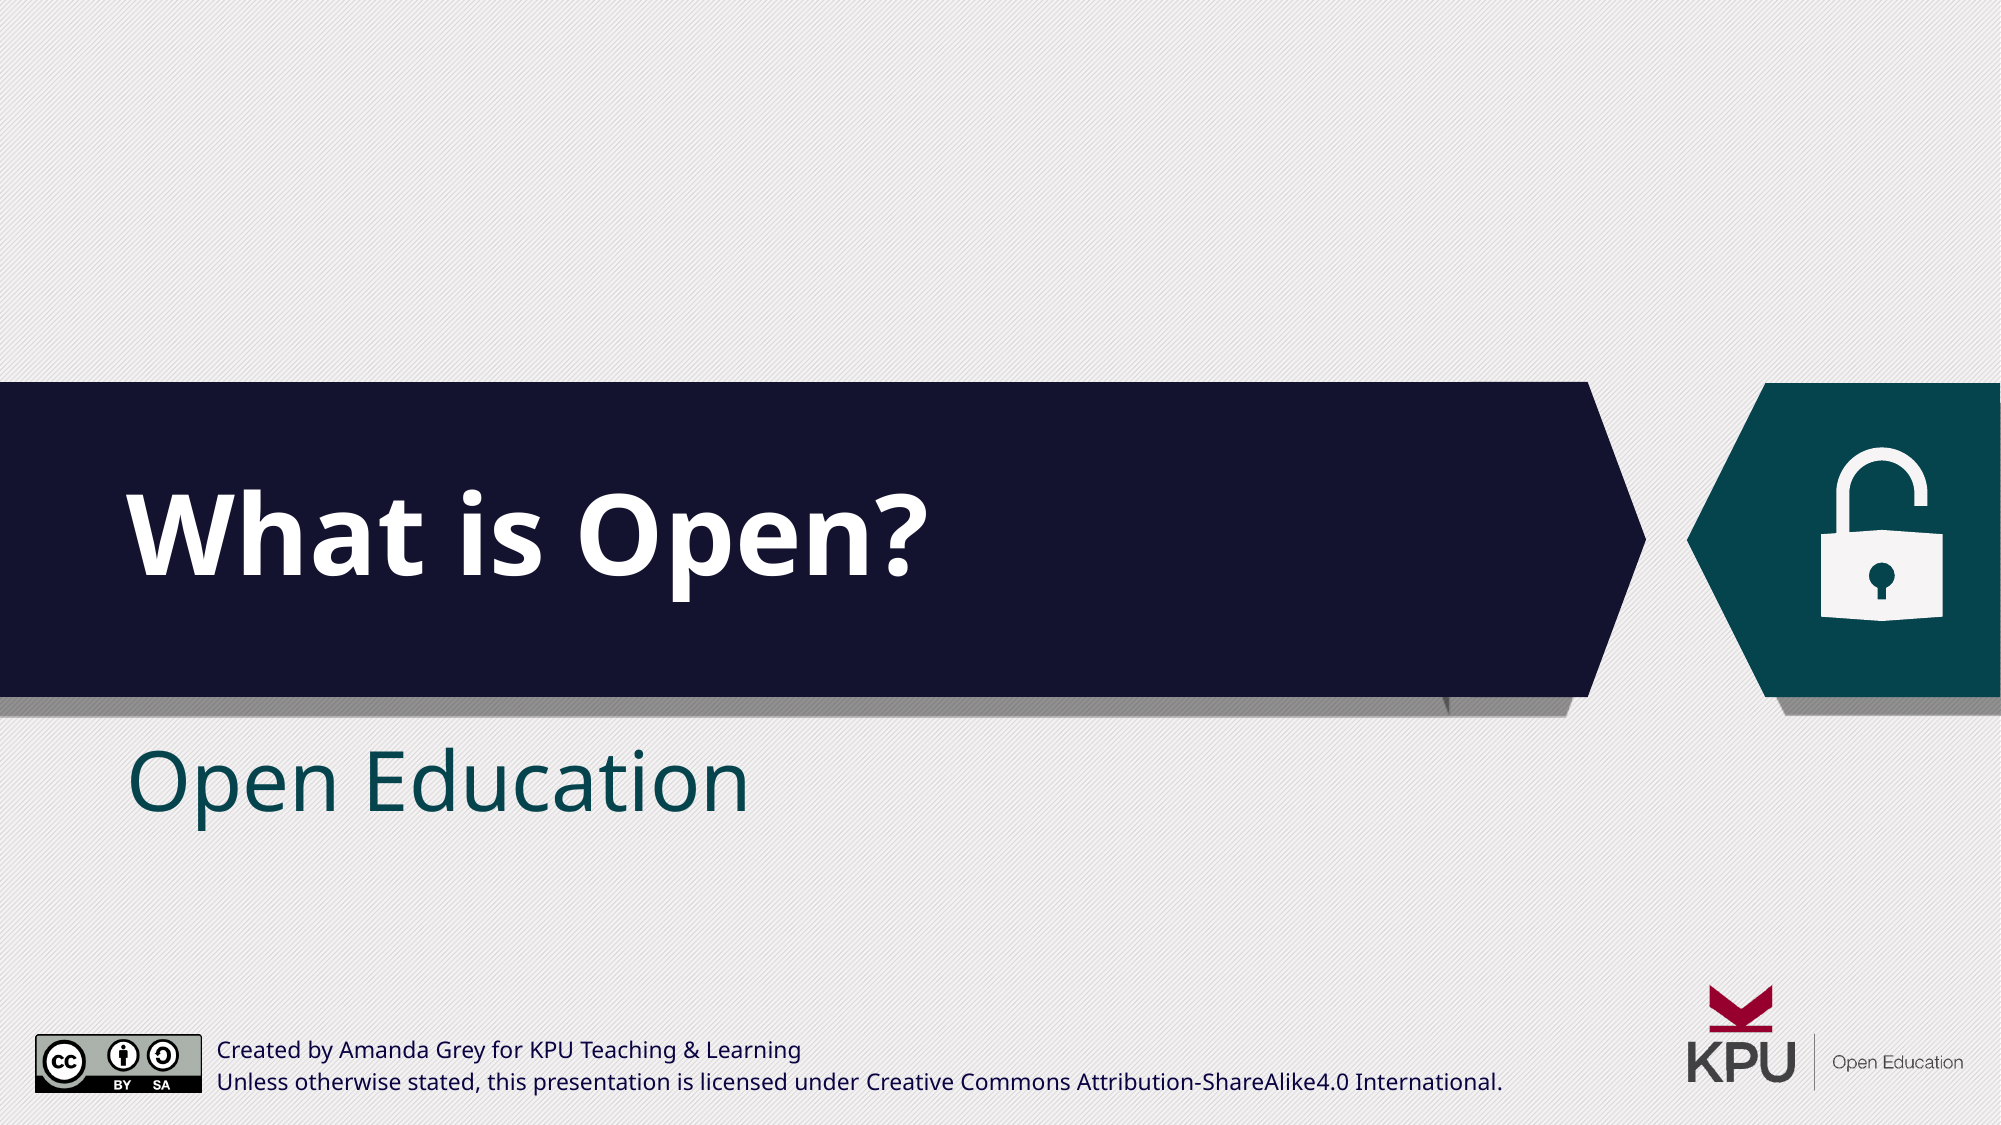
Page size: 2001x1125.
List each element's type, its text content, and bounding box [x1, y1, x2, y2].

picture [1650, 950, 2000, 1125]
subtitle Open Education [111, 720, 1501, 905]
picture [35, 1034, 202, 1093]
title What is Open? [111, 405, 1501, 674]
